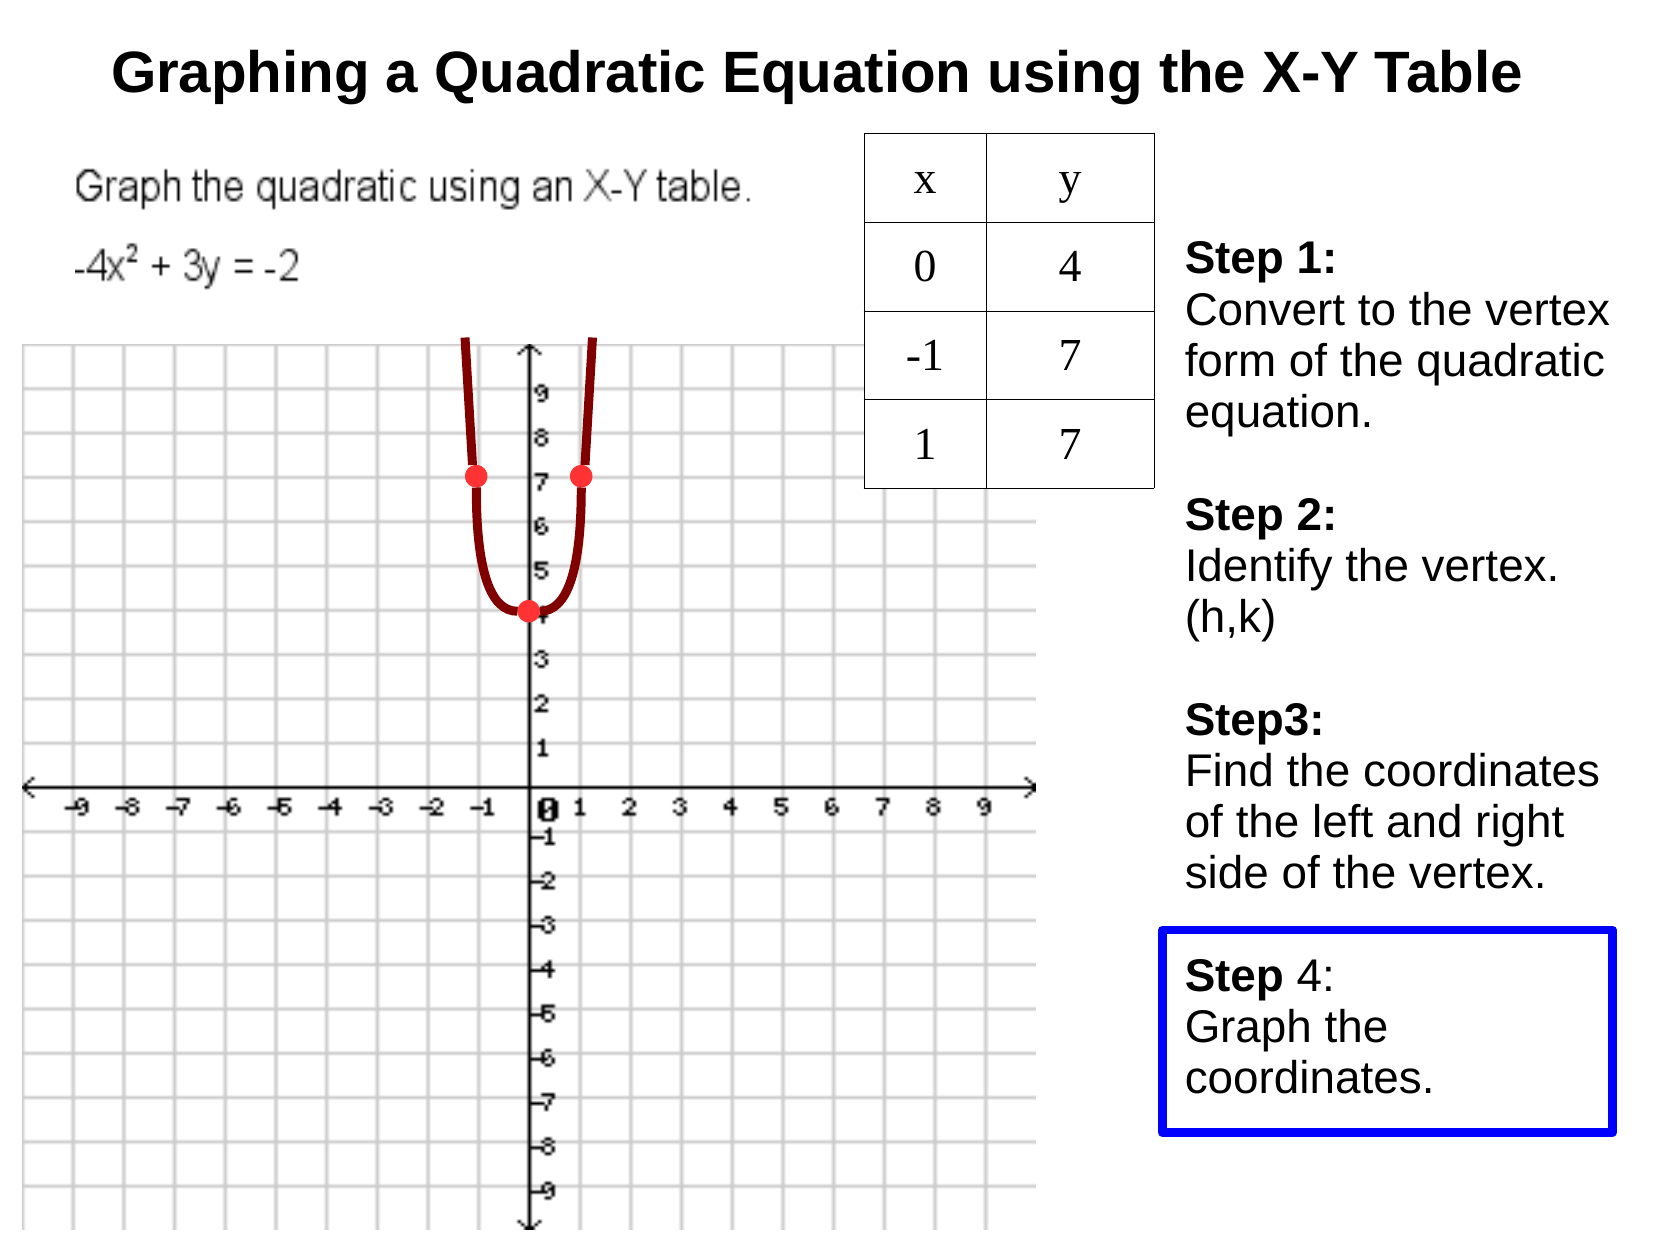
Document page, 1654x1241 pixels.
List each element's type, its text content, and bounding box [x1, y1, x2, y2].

text_box [518, 599, 540, 623]
table_cell 1 [865, 400, 986, 488]
picture [470, 344, 587, 606]
table_cell 7 [987, 312, 1154, 399]
table_header y [987, 134, 1154, 222]
text_box Graphing a Quadratic Equation using the X-Y Table [45, 32, 1591, 181]
table_header x [865, 134, 986, 222]
text_box Step 1: Convert to the vertex form of the quadratic equation. Step 2: Identify the vertex.(h,k) Step3: Find the coordinates of the left and right side of the vertex. Step 4: Graph the coordinates. [1170, 934, 1608, 1128]
text_box [569, 465, 593, 487]
table_cell 0 [865, 223, 986, 311]
table_cell 4 [987, 223, 1154, 311]
picture [75, 149, 803, 308]
text_box Step 1: Convert to the vertex form of the quadratic equation. Step 2: Identify the vertex.(h,k) Step3: Find the coordinates of the left and right side of the vertex. Step 4: Graph the coordinates. [1170, 225, 1628, 1241]
table_cell -1 [865, 312, 986, 399]
text_box [464, 465, 488, 487]
picture [22, 344, 1036, 1231]
table_cell 7 [987, 400, 1154, 488]
